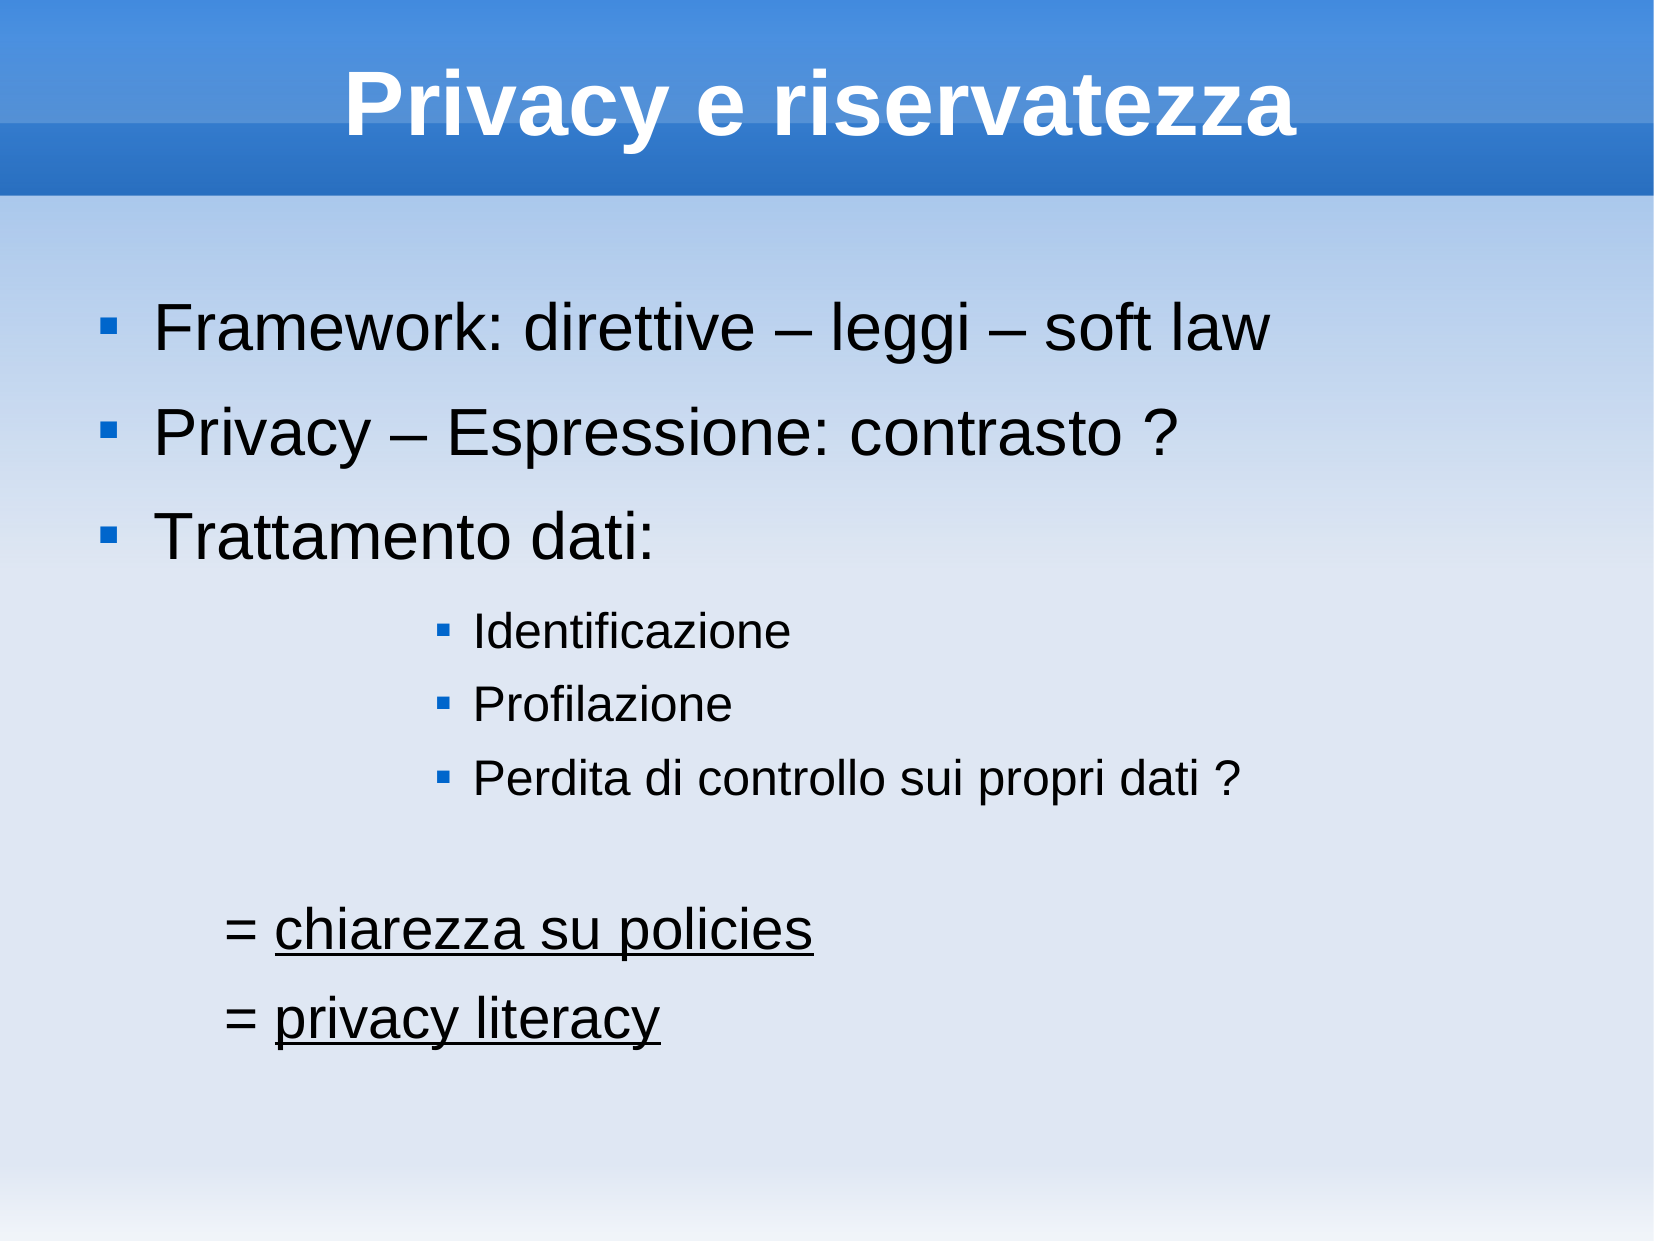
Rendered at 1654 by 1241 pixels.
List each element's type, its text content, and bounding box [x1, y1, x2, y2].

picture [0, 0, 1654, 1241]
list Framework: direttive – leggi – soft law Privacy – Espressione: contrasto ? Trattamento dati: Identificazione Profilazione Perdita di controllo sui propri dati ? = chiarezza su policies = privacy literacy [82, 290, 1571, 1094]
title Privacy e riservatezza [76, 7, 1565, 200]
